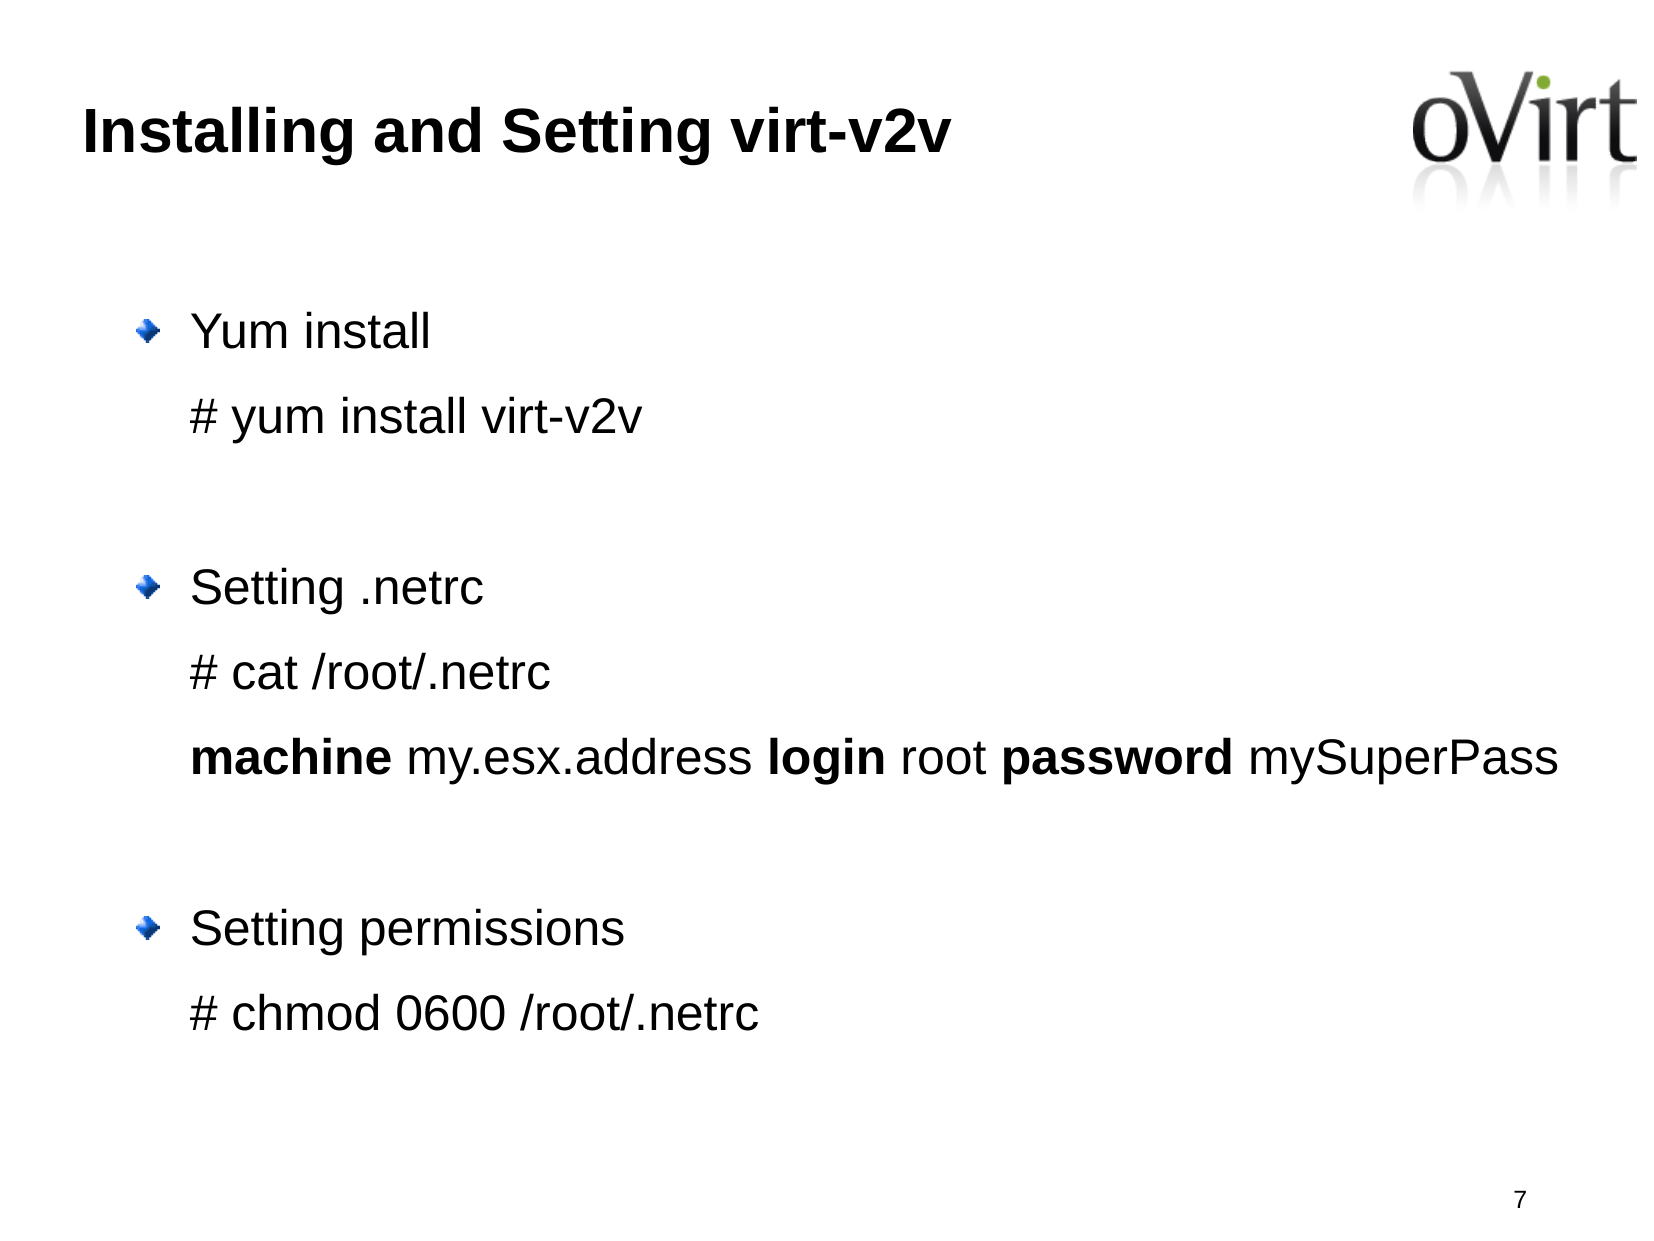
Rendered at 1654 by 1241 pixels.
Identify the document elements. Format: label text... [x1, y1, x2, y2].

title Installing and Setting virt-v2v [82, 37, 1303, 226]
picture [1413, 63, 1637, 212]
list Yum install # yum install virt-v2v Setting .netrc # cat /root/.netrc machine my.esx.address login root password mySuperPass Setting permissions # chmod 0600 /root/.netrc [118, 303, 1654, 1042]
